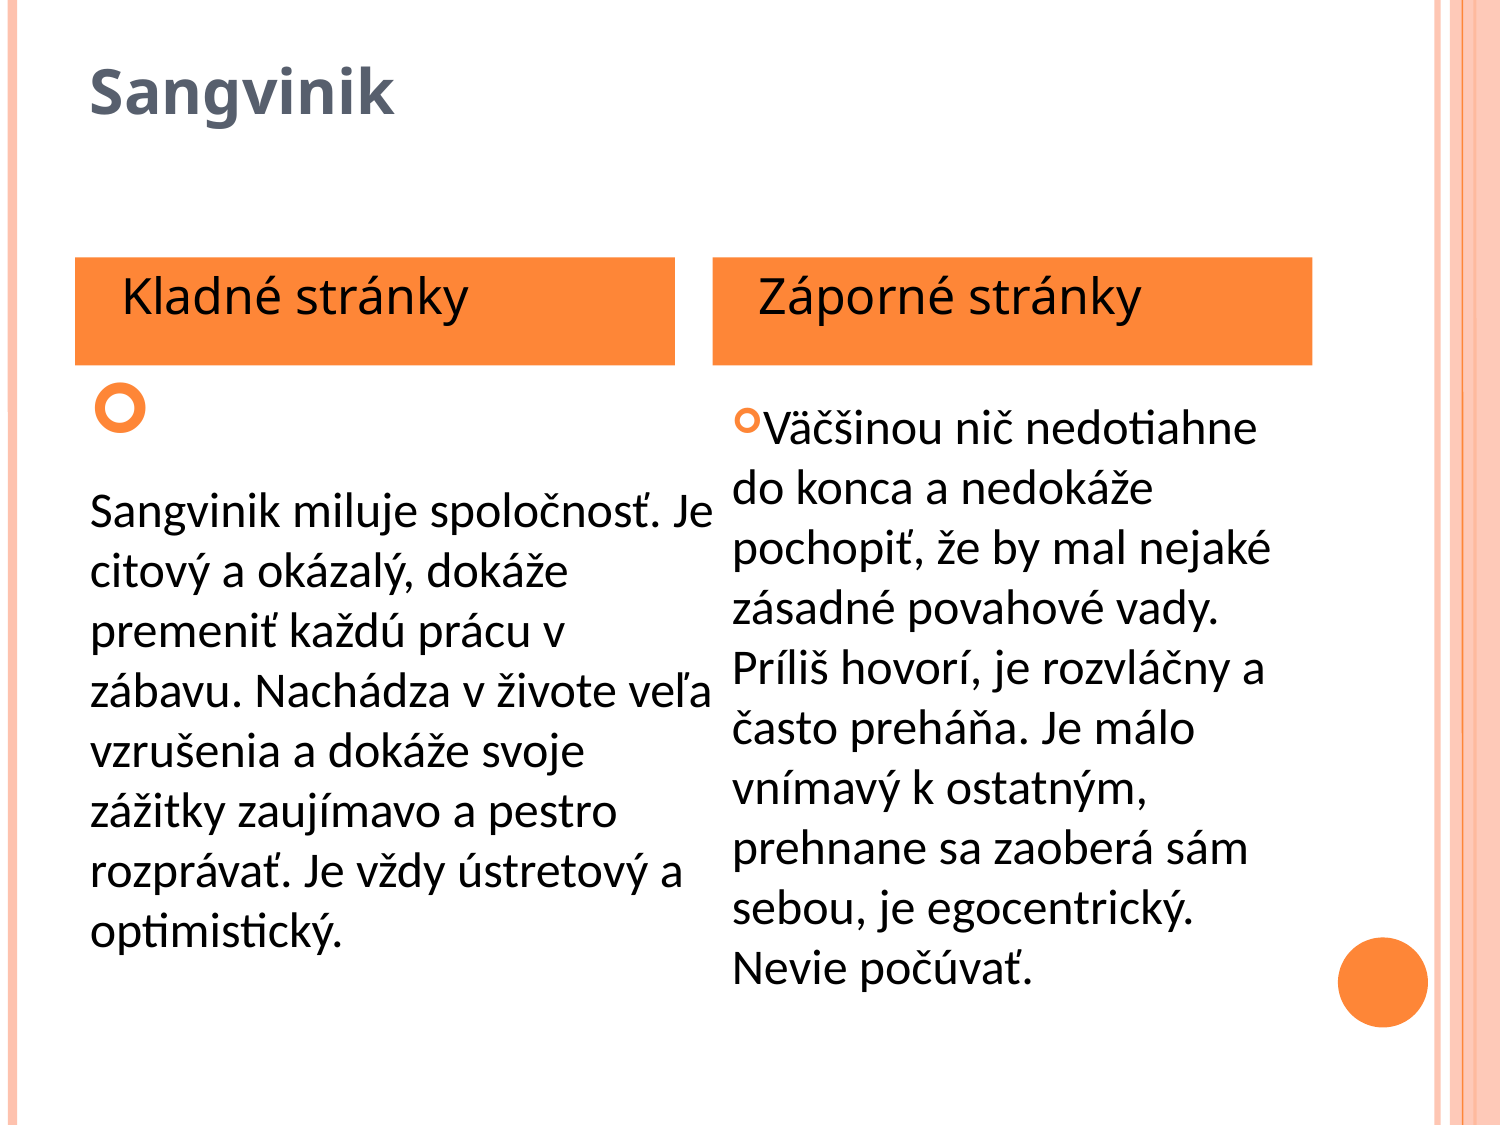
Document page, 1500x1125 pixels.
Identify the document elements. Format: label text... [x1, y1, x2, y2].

list Záporné stránky [712, 257, 1313, 366]
list Väčšinou nič nedotiahne do konca a nedokáže pochopiť, že by mal nejaké zásadné povahové vady. Príliš hovorí, je rozvláčny a často preháňa. Je málo vnímavý k ostatným, prehnane sa zaoberá sám sebou, je egocentrický. Nevie počúvať. [717, 387, 1318, 1025]
list Sangvinik miluje spoločnosť. Je citový a okázalý, dokáže premeniť každú prácu v zábavu. Nachádza v živote veľa vzrušenia a dokáže svoje zážitky zaujímavo a pestro rozprávať. Je vždy ústretový a optimistický. [75, 349, 738, 1005]
list Kladné stránky [75, 257, 675, 366]
title Sangvinik [75, 44, 1313, 233]
